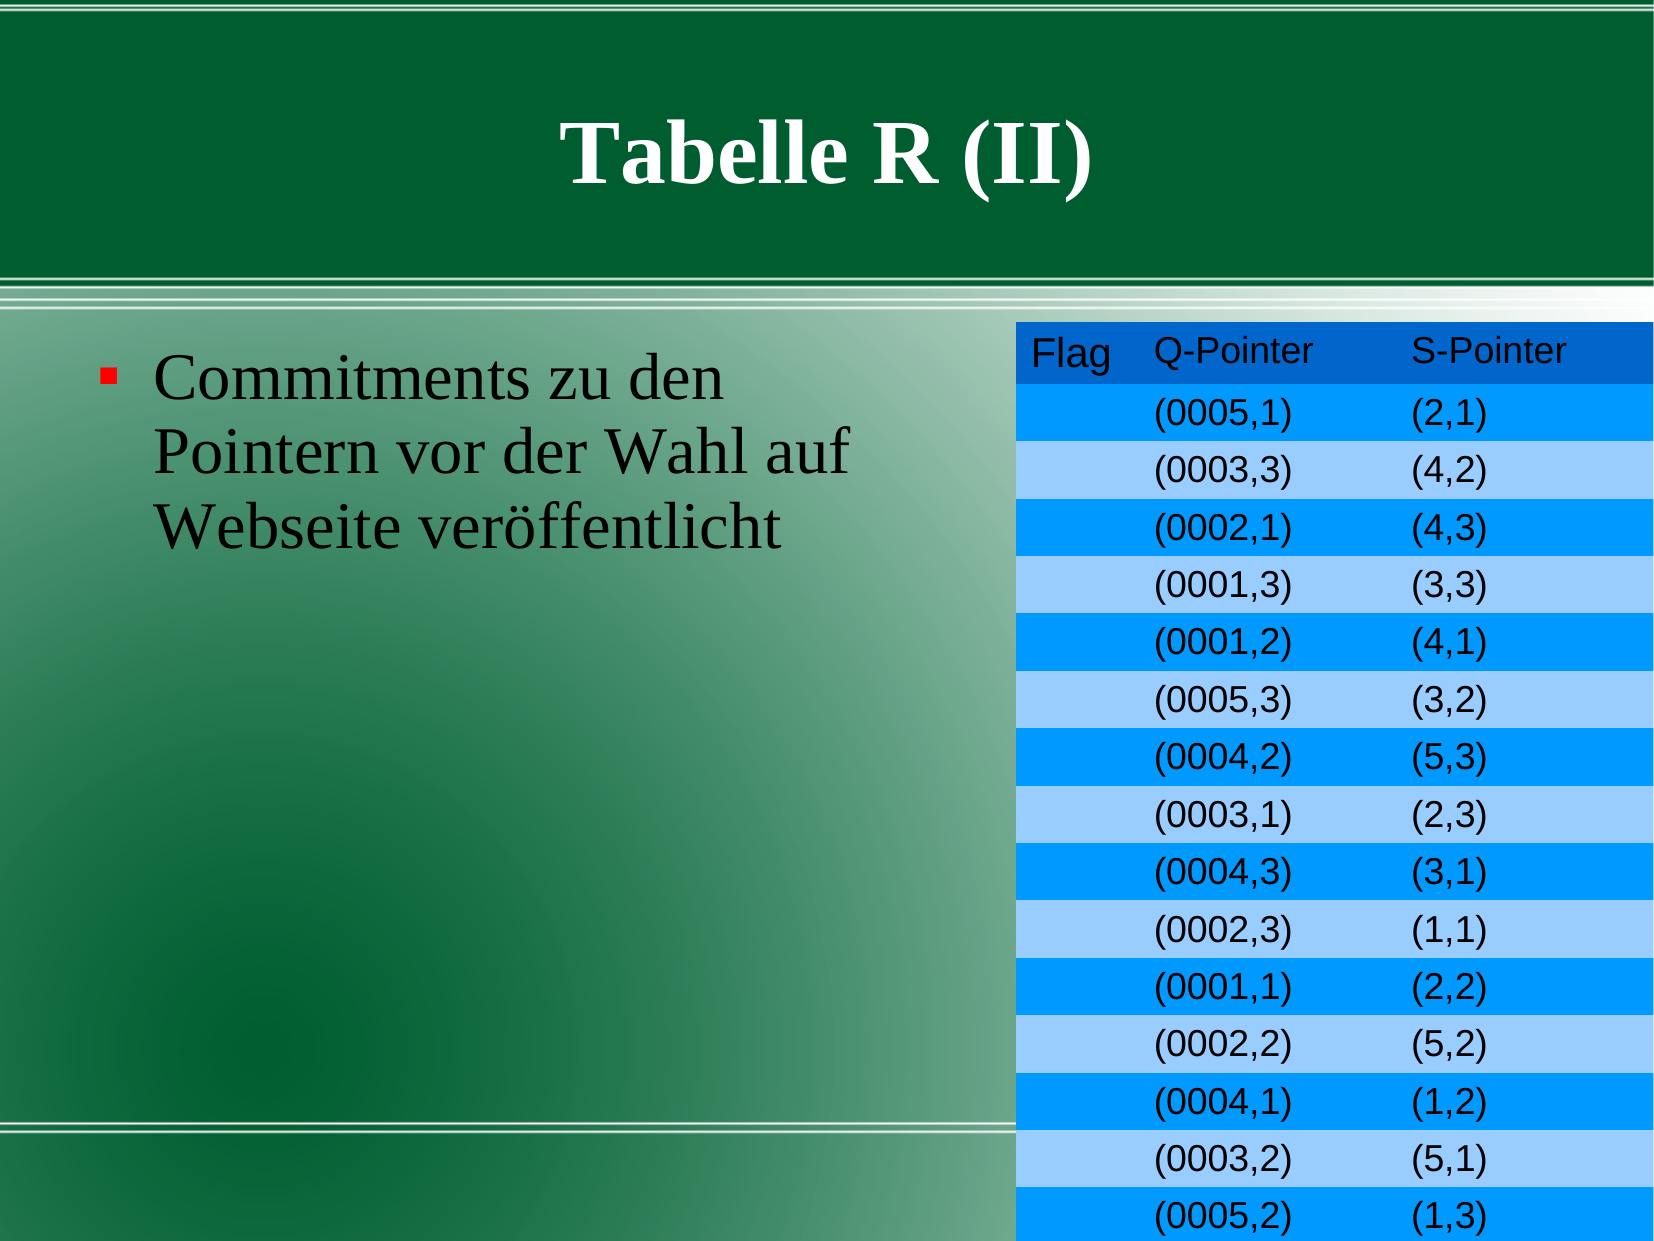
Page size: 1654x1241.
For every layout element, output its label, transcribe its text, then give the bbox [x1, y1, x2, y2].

table_cell [1016, 1015, 1139, 1073]
table_cell [1016, 1130, 1139, 1187]
table_cell [1016, 1187, 1139, 1241]
table_cell [1016, 843, 1139, 900]
table_cell (0005,1) [1139, 384, 1396, 441]
table_cell (0001,1) [1139, 958, 1396, 1015]
table_cell (4,1) [1396, 613, 1654, 671]
table_cell (3,3) [1396, 556, 1654, 613]
table_cell (0001,2) [1139, 613, 1396, 671]
table_cell (0002,1) [1139, 499, 1396, 556]
table_cell (5,2) [1396, 1015, 1654, 1073]
table_cell (0005,2) [1139, 1187, 1396, 1241]
table_cell (1,2) [1396, 1073, 1654, 1130]
table_cell (4,2) [1396, 441, 1654, 499]
table_cell (2,2) [1396, 958, 1654, 1015]
table_cell [1016, 900, 1139, 958]
table_cell (0003,2) [1139, 1130, 1396, 1187]
table_cell (0004,2) [1139, 728, 1396, 786]
table_cell [1016, 556, 1139, 613]
table_cell [1016, 384, 1139, 441]
table_cell [1016, 441, 1139, 499]
table_cell (0003,3) [1139, 441, 1396, 499]
list Commitments zu den Pointern vor der Wahl auf Webseite veröffentlicht [82, 340, 938, 1053]
table_cell (5,1) [1396, 1130, 1654, 1187]
table_cell (1,3) [1396, 1187, 1654, 1241]
table_cell (2,3) [1396, 786, 1654, 843]
table_cell [1016, 613, 1139, 671]
table_cell (3,2) [1396, 671, 1654, 728]
table_cell (1,1) [1396, 900, 1654, 958]
table_cell (0002,3) [1139, 900, 1396, 958]
table_cell [1016, 786, 1139, 843]
table_cell [1016, 671, 1139, 728]
table_cell (3,1) [1396, 843, 1654, 900]
table_cell [1016, 1073, 1139, 1130]
table_header Q-Pointer [1139, 322, 1396, 384]
table_cell [1016, 728, 1139, 786]
table_cell (0003,1) [1139, 786, 1396, 843]
title Tabelle R (II) [82, 56, 1571, 250]
table_cell (0005,3) [1139, 671, 1396, 728]
table_cell (0004,3) [1139, 843, 1396, 900]
table_cell (4,3) [1396, 499, 1654, 556]
table_cell (0004,1) [1139, 1073, 1396, 1130]
table_cell [1016, 499, 1139, 556]
table_cell (0001,3) [1139, 556, 1396, 613]
table_cell (5,3) [1396, 728, 1654, 786]
table_cell (2,1) [1396, 384, 1654, 441]
picture [0, 0, 1654, 1241]
table_cell (0002,2) [1139, 1015, 1396, 1073]
table_header Flag [1016, 322, 1139, 384]
table_header S-Pointer [1396, 322, 1654, 384]
table_cell [1016, 958, 1139, 1015]
